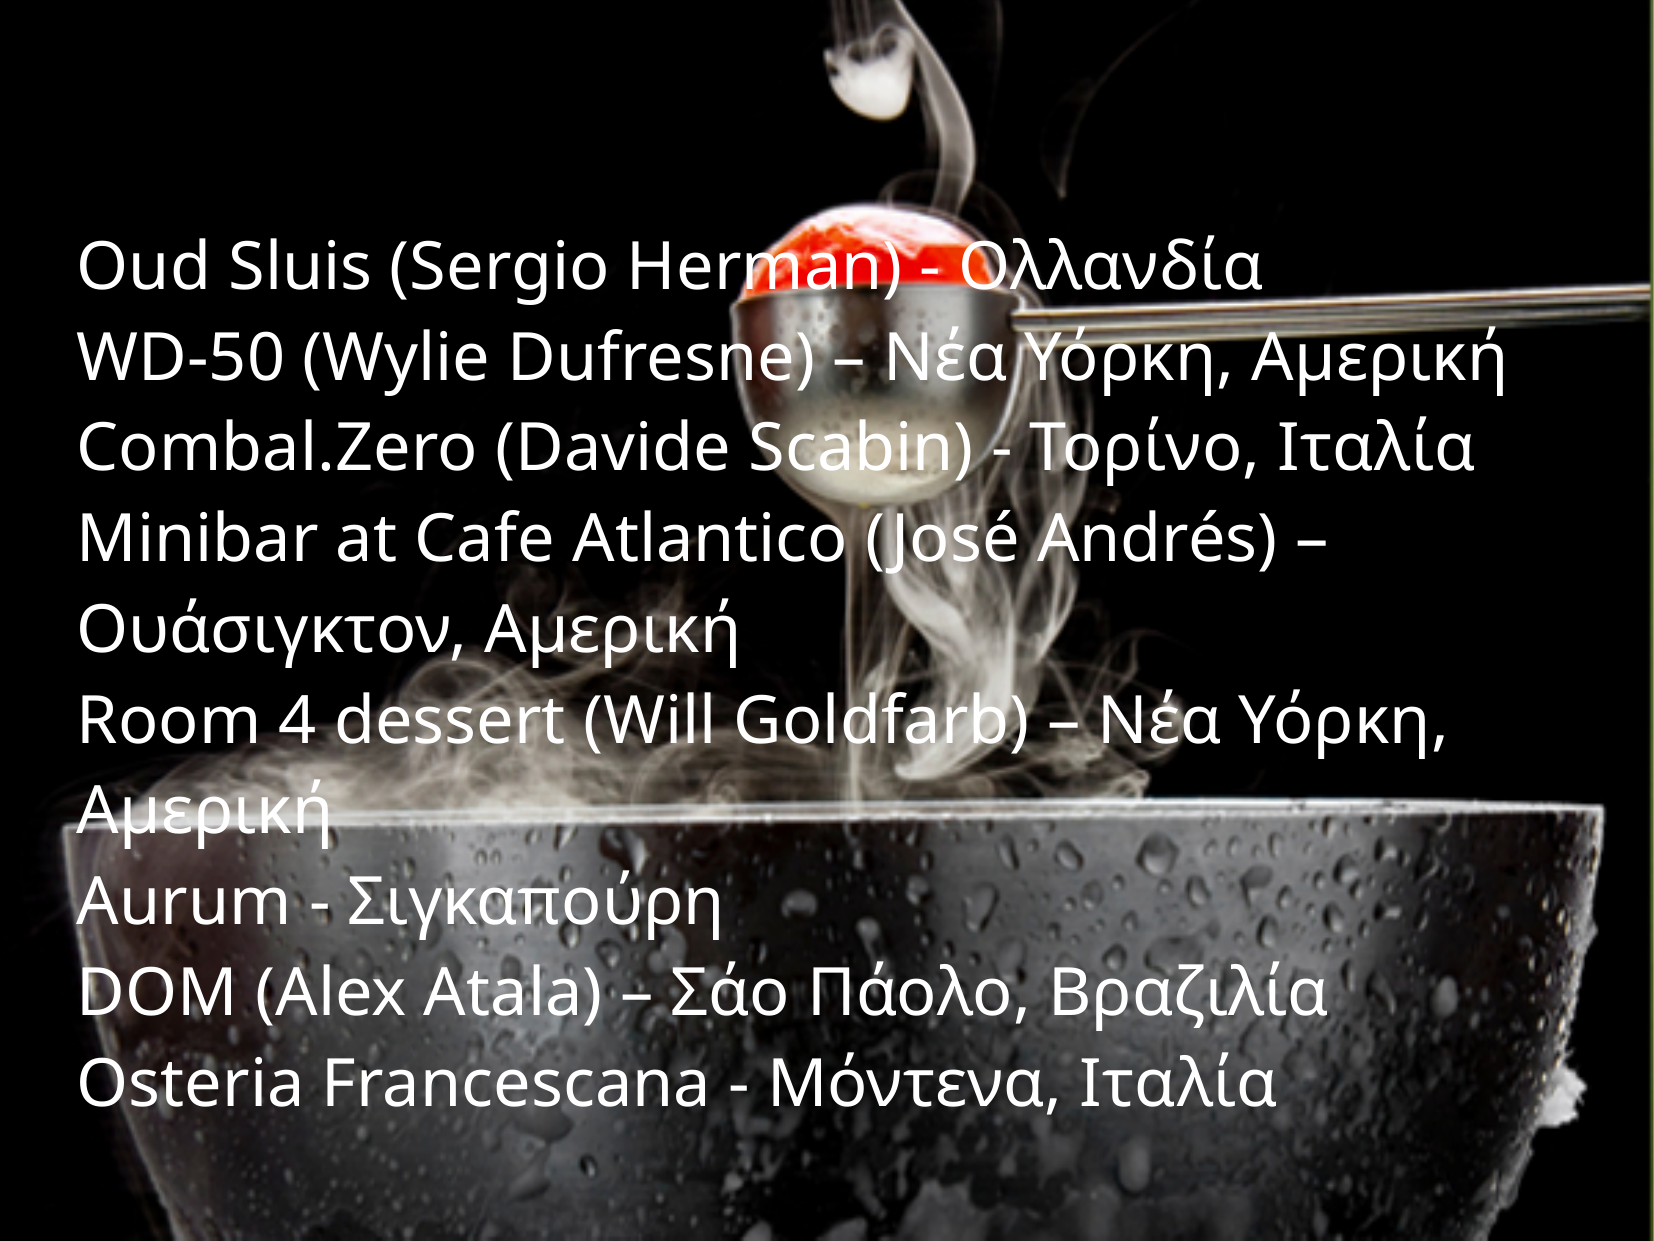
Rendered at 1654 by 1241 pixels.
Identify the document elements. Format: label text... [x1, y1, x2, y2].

subtitle Oud Sluis (Sergio Herman) - Ολλανδία WD-50 (Wylie Dufresne) – Νέα Υόρκη, Αμερική Combal.Zero (Davide Scabin) - Τορίνο, Ιταλία Minibar at Cafe Atlantico (José Andrés) – Ουάσιγκτον, Αμερική Room 4 dessert (Will Goldfarb) – Νέα Υόρκη, Αμερική Aurum - Σιγκαπούρη DOM (Alex Atala) – Σάο Πάολο, Βραζιλία Osteria Francescana - Μόντενα, Ιταλία [76, 206, 1565, 1137]
picture [0, 0, 1654, 1241]
